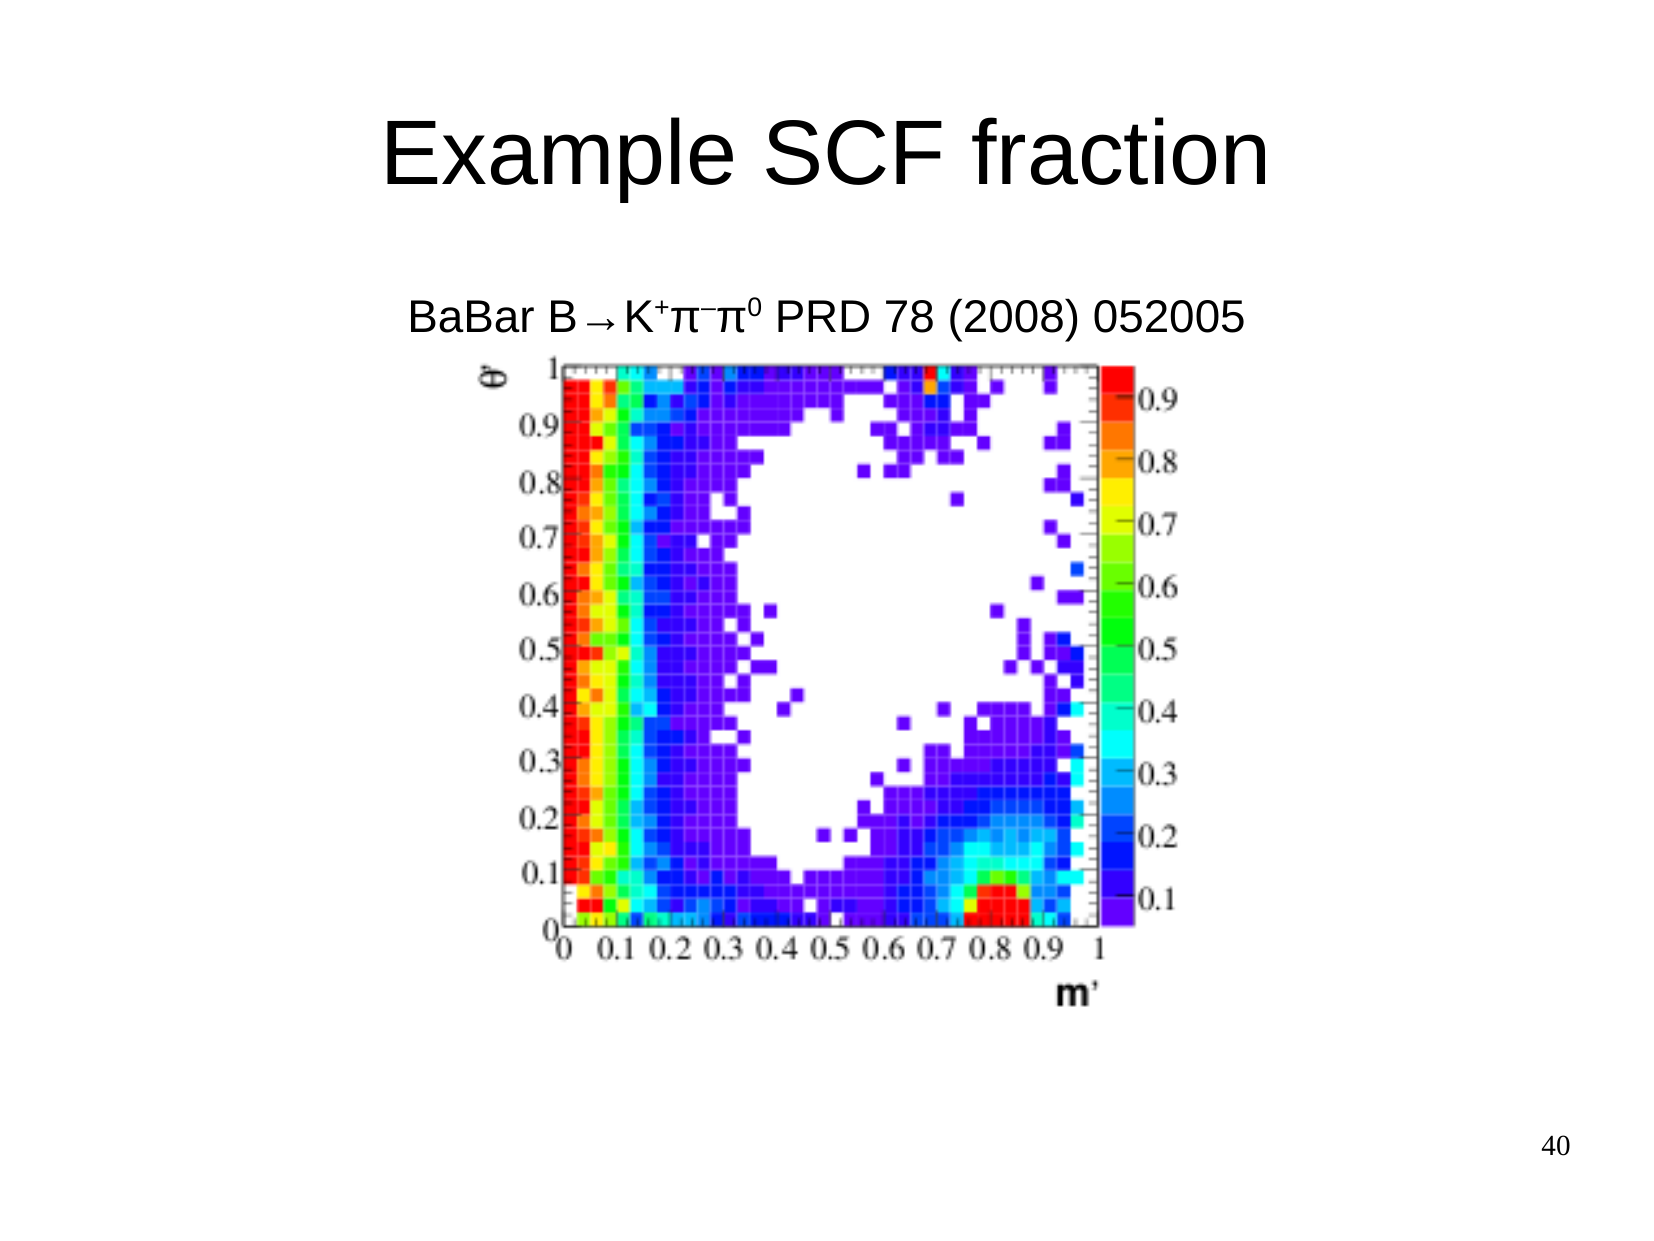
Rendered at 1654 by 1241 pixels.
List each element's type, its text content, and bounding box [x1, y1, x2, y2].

picture [437, 352, 1217, 1038]
title Example SCF fraction [82, 49, 1571, 257]
text_box BaBar B→K+π–π0 PRD 78 (2008) 052005 [310, 283, 1344, 352]
